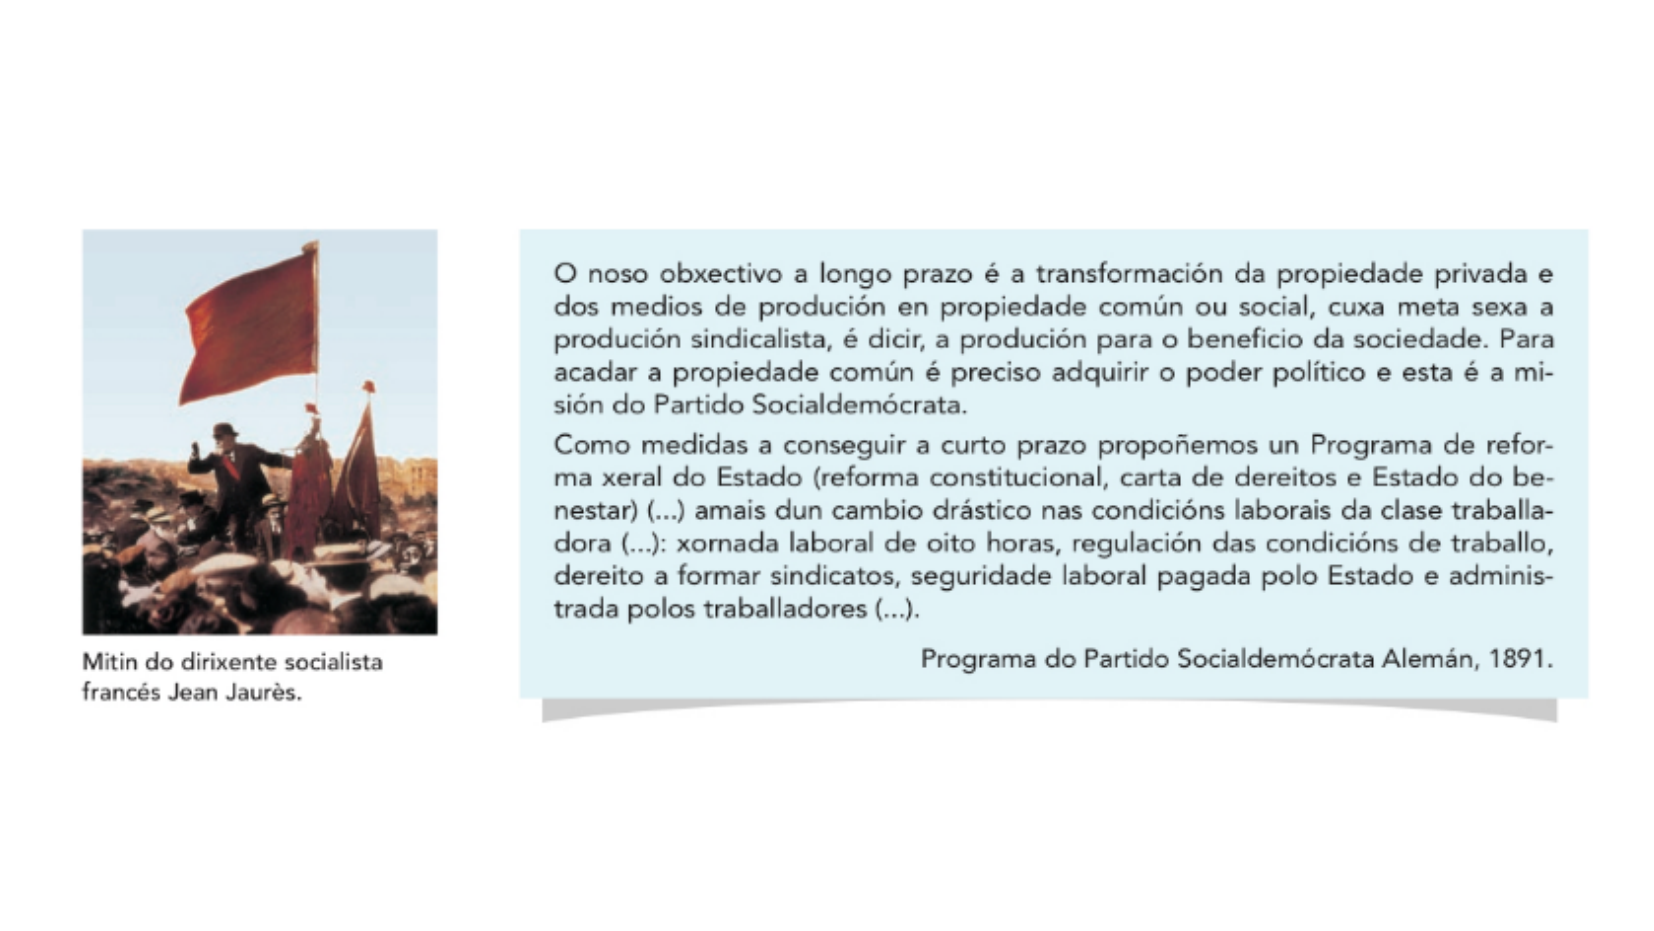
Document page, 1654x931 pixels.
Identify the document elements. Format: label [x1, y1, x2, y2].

picture [58, 206, 1634, 739]
